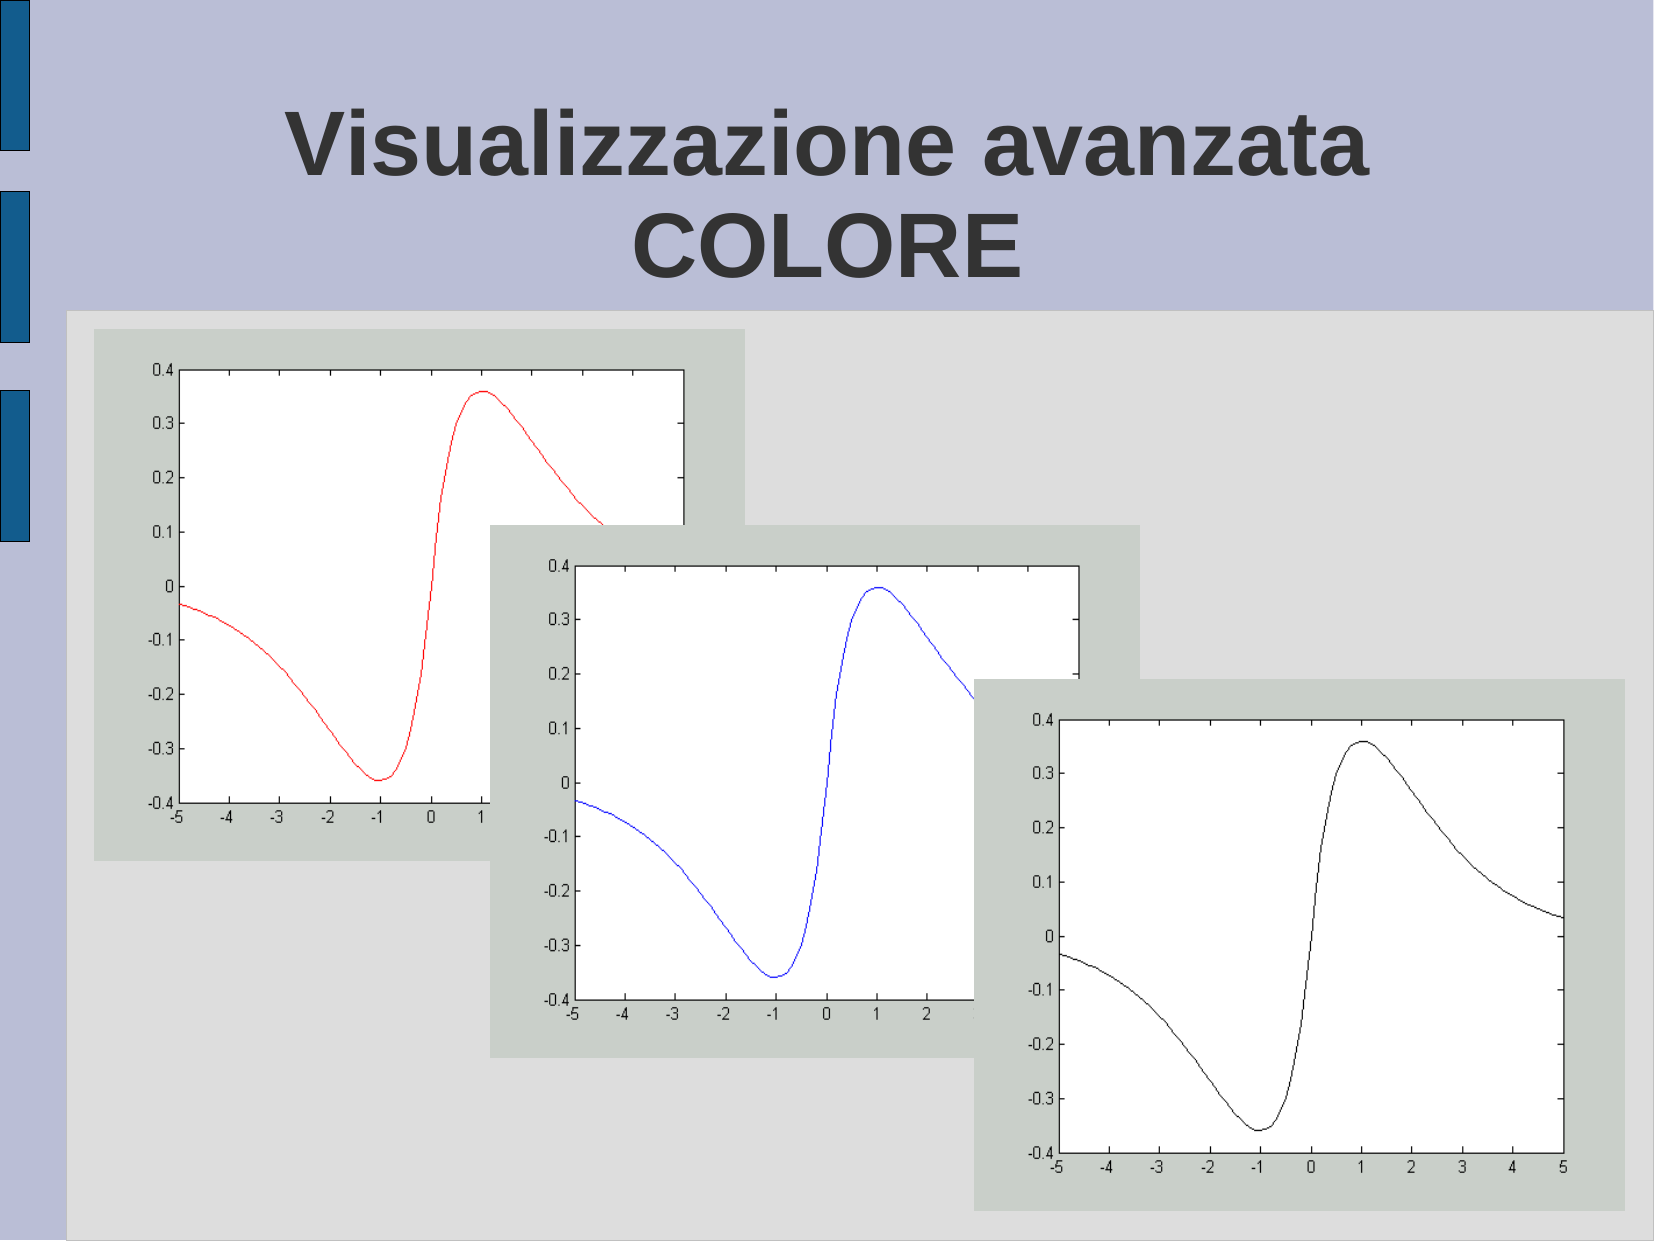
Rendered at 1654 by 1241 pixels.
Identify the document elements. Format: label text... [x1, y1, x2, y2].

title Visualizzazione avanzata COLORE [121, 91, 1534, 299]
picture [94, 329, 1625, 1211]
